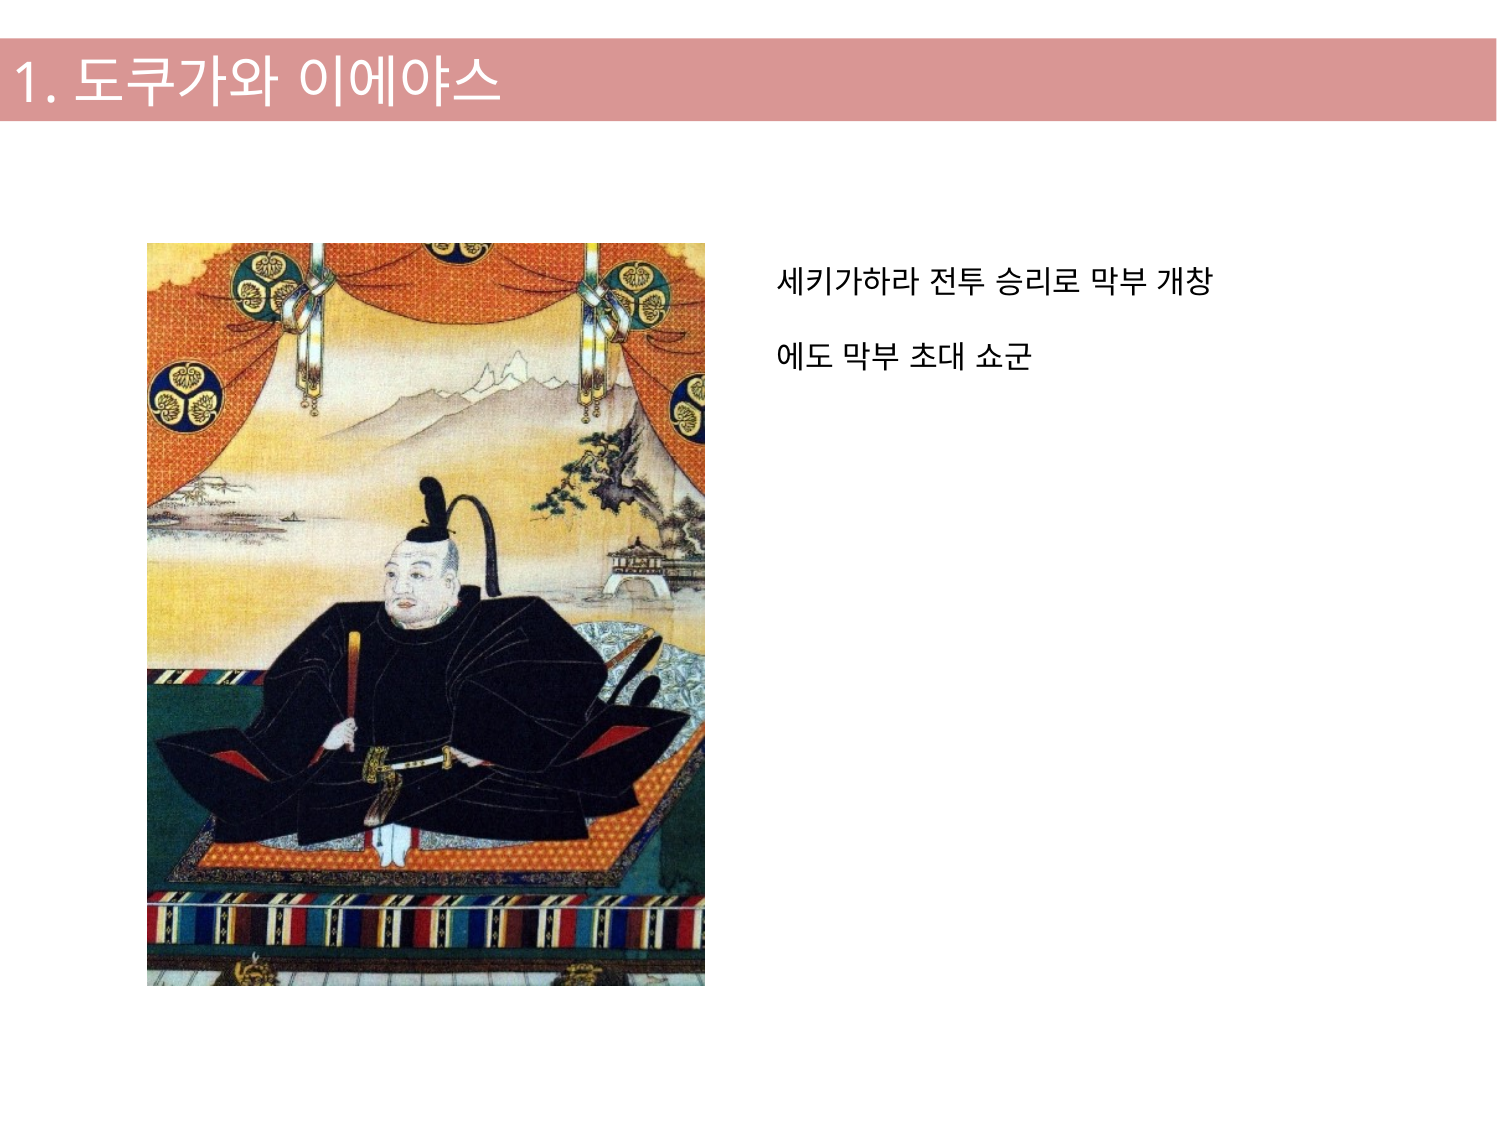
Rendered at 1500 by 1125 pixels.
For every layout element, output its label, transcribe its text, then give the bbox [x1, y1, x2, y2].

text_box 1. 도쿠가와 이에야스 [0, 38, 1497, 122]
picture [147, 243, 705, 986]
text_box 세키가하라 전투 승리로 막부 개창 에도 막부 초대 쇼군 [761, 255, 1365, 458]
